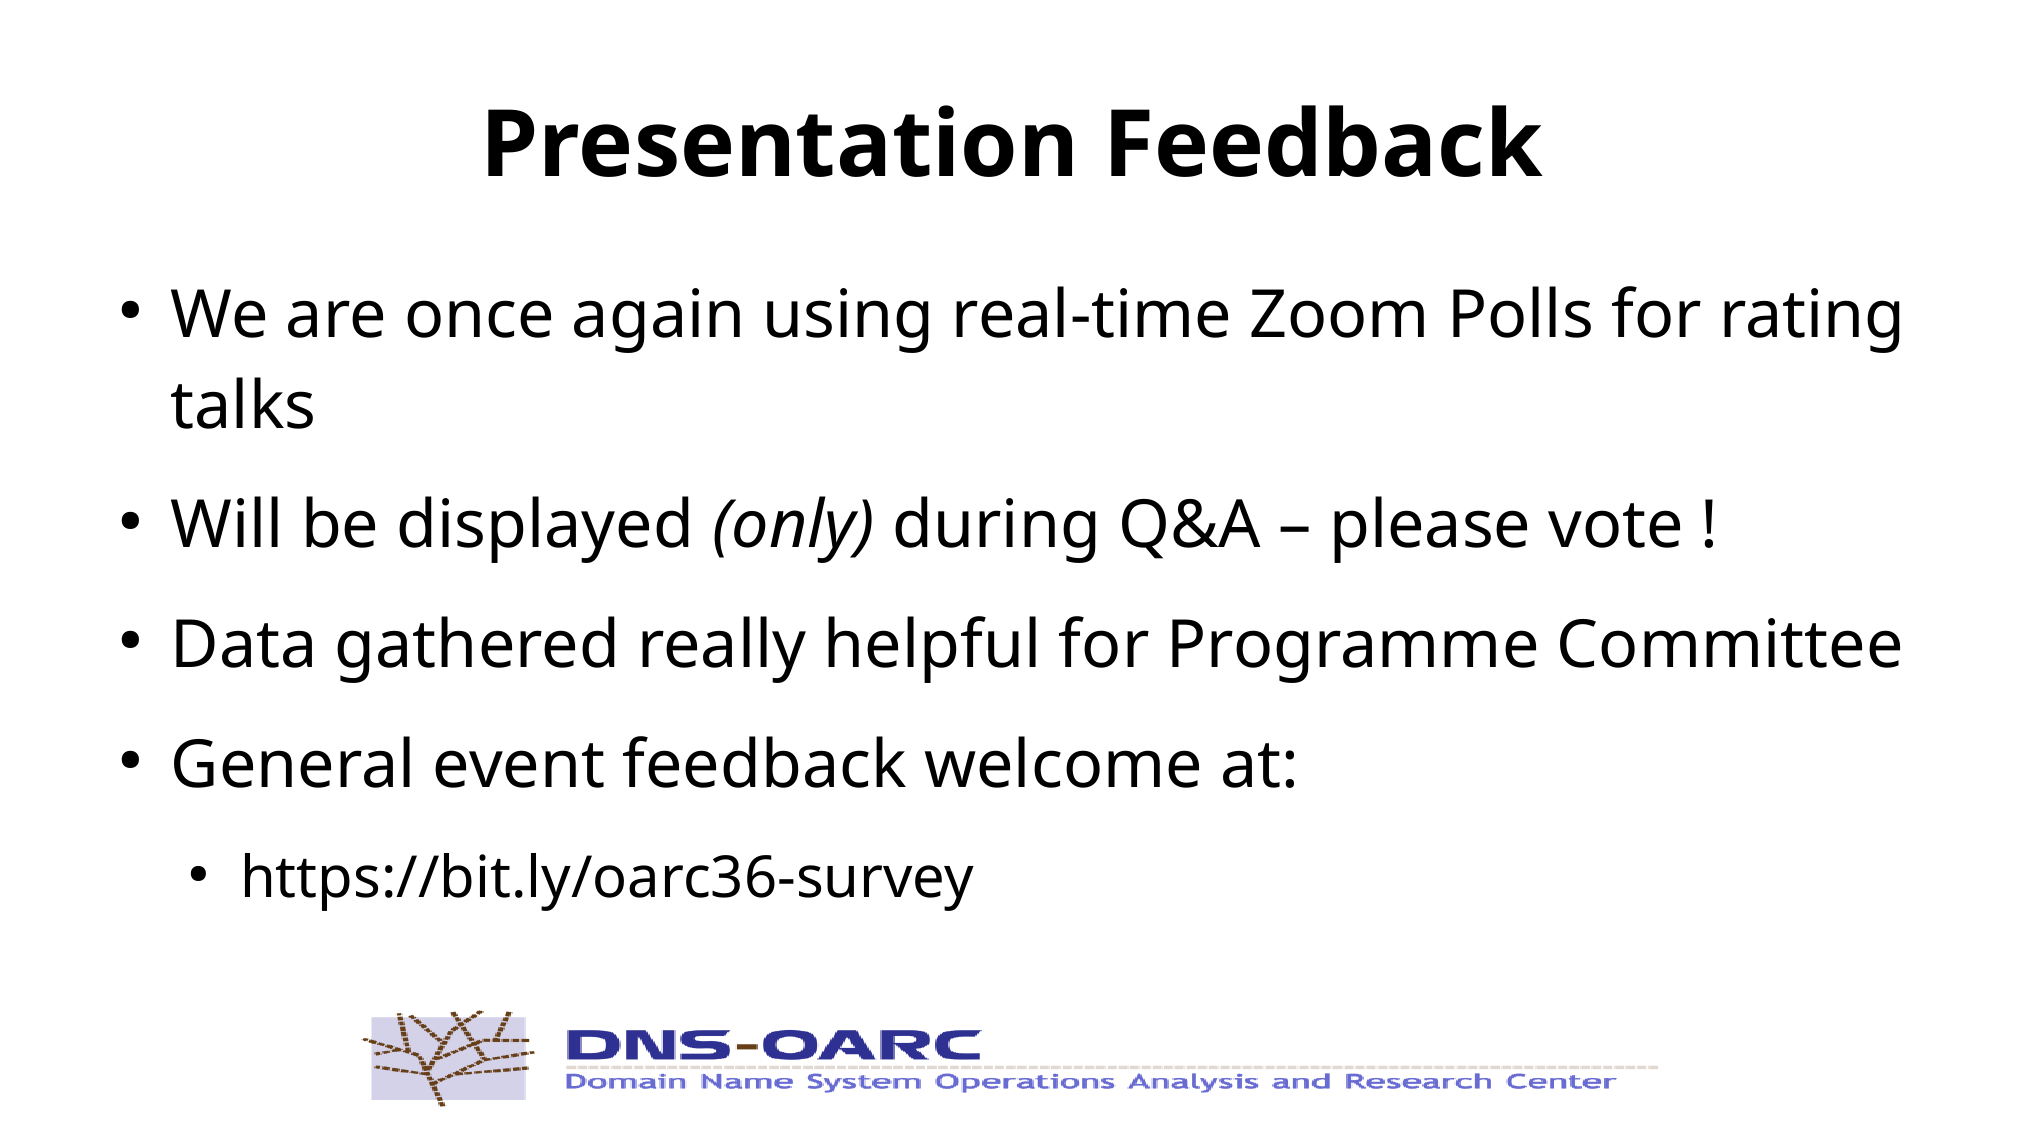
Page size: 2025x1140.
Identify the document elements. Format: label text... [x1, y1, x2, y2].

picture [289, 1004, 1700, 1113]
list We are once again using real-time Zoom Polls for rating talks Will be displayed (only) during Q&A – please vote ! Data gathered really helpful for Programme Committee General event feedback welcome at: https://bit.ly/oarc36-survey [101, 266, 1924, 928]
title Presentation Feedback [101, 45, 1924, 236]
